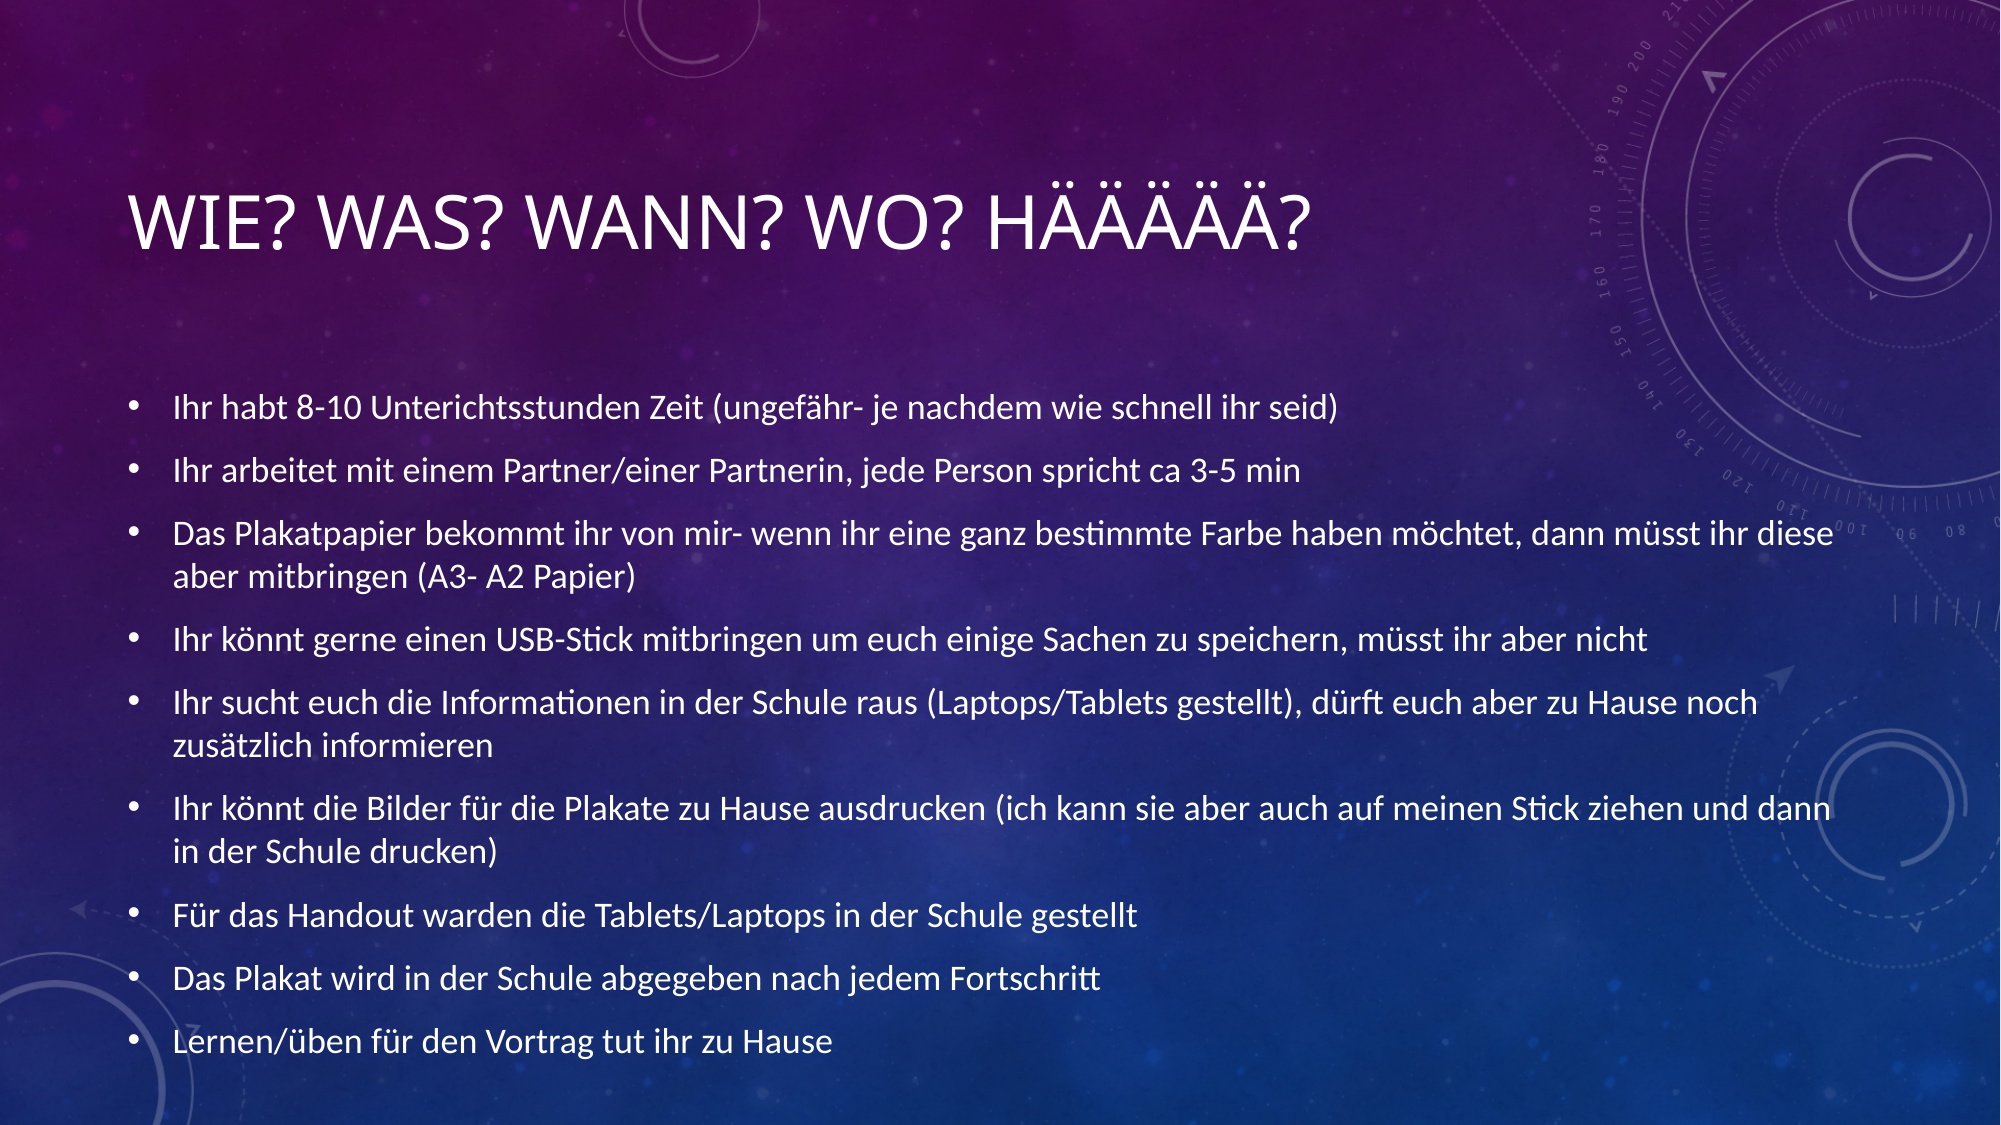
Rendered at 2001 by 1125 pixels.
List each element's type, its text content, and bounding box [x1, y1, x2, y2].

title Wie? Was? Wann? Wo? HÄÄÄÄÄ? [112, 99, 1775, 339]
picture [0, 0, 2001, 1125]
list Ihr habt 8-10 Unterichtsstunden Zeit (ungefähr- je nachdem wie schnell ihr seid) Ihr arbeitet mit einem Partner/einer Partnerin, jede Person spricht ca 3-5 min Das Plakatpapier bekommt ihr von mir- wenn ihr eine ganz bestimmte Farbe haben möchtet, dann müsst ihr diese aber mitbringen (A3- A2 Papier) Ihr könnt gerne einen USB-Stick mitbringen um euch einige Sachen zu speichern, müsst ihr aber nicht Ihr sucht euch die Informationen in der Schule raus (Laptops/Tablets gestellt), dürft euch aber zu Hause noch zusätzlich informieren Ihr könnt die Bilder für die Plakate zu Hause ausdrucken (ich kann sie aber auch auf meinen Stick ziehen und dann in der Schule drucken) Für das Handout warden die Tablets/Laptops in der Schule gestellt Das Plakat wird in der Schule abgegeben nach jedem Fortschritt Lernen/üben für den Vortrag tut ihr zu Hause [112, 375, 1868, 1073]
